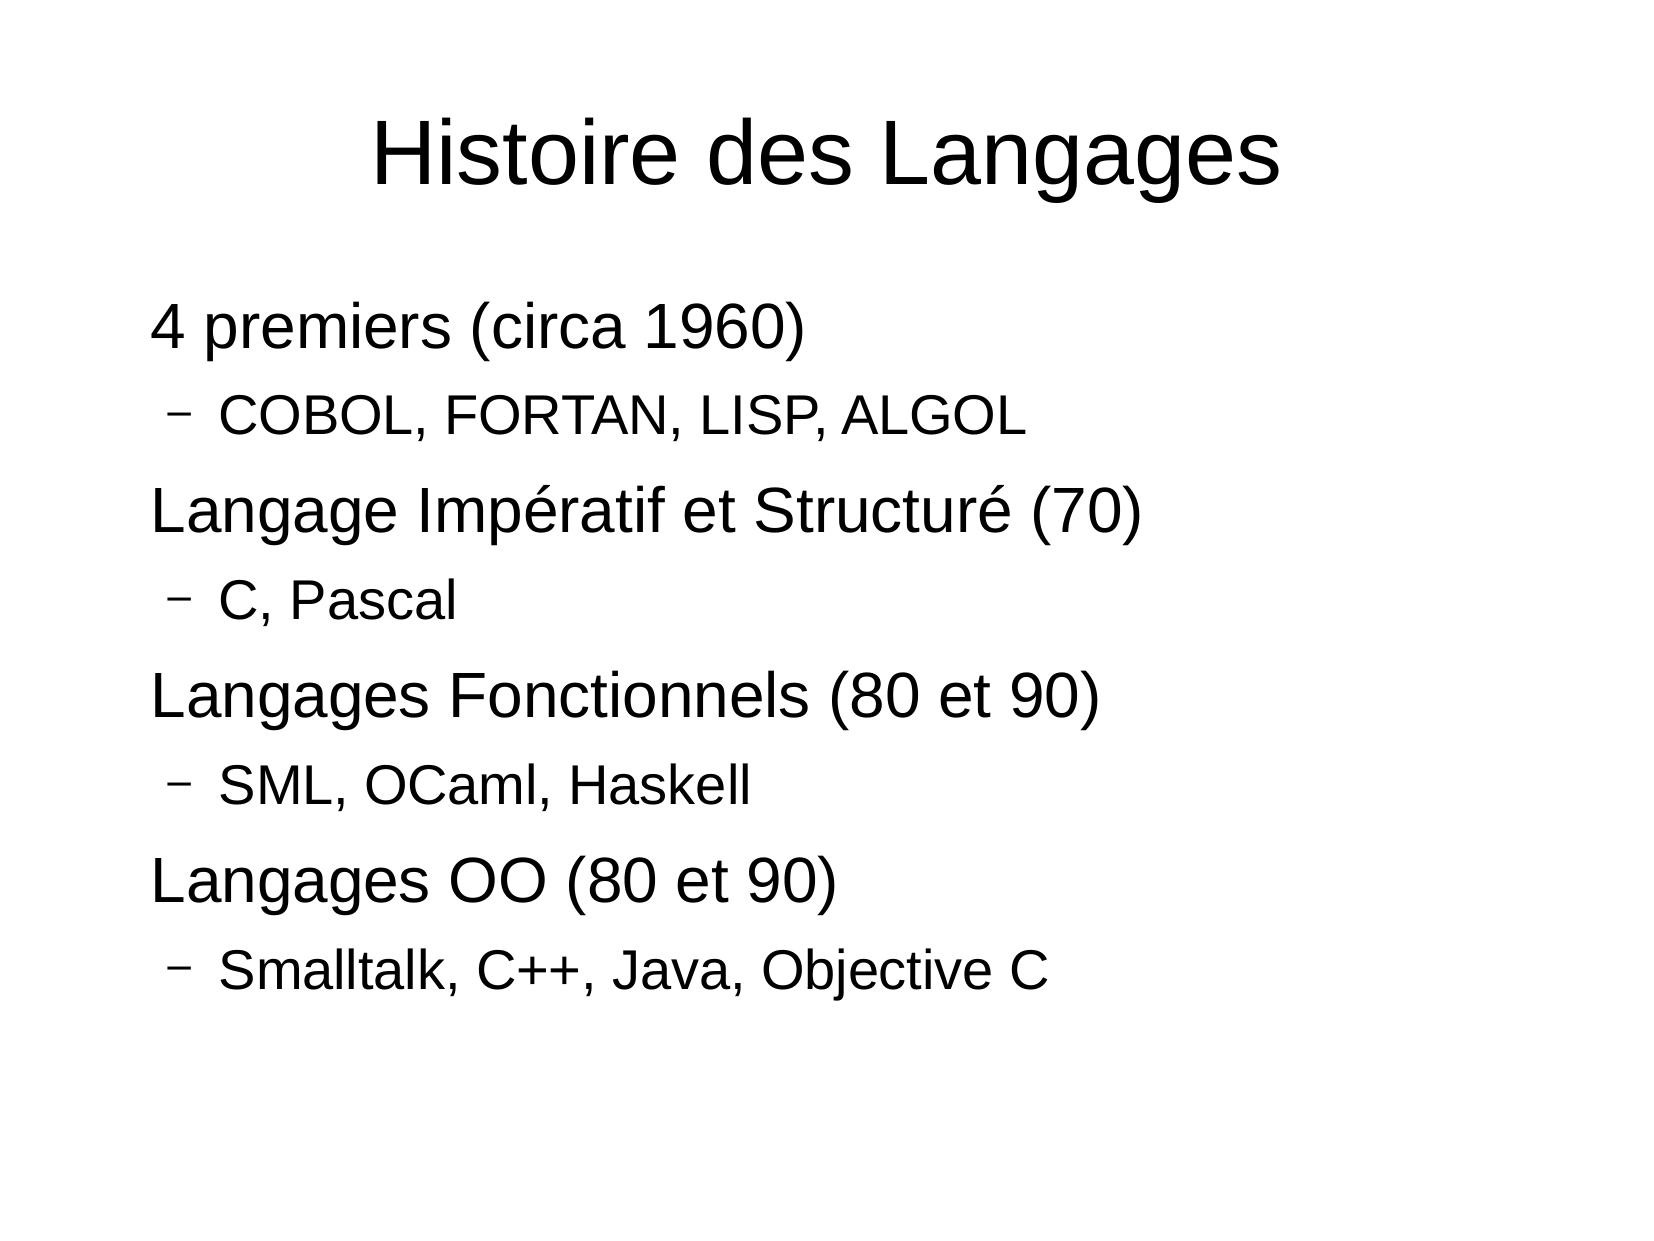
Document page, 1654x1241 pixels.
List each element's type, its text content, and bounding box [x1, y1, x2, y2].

title Histoire des Langages [82, 49, 1571, 257]
list 4 premiers (circa 1960) COBOL, FORTAN, LISP, ALGOL Langage Impératif et Structuré (70) C, Pascal Langages Fonctionnels (80 et 90) SML, OCaml, Haskell Langages OO (80 et 90) Smalltalk, C++, Java, Objective C [82, 290, 1571, 1010]
